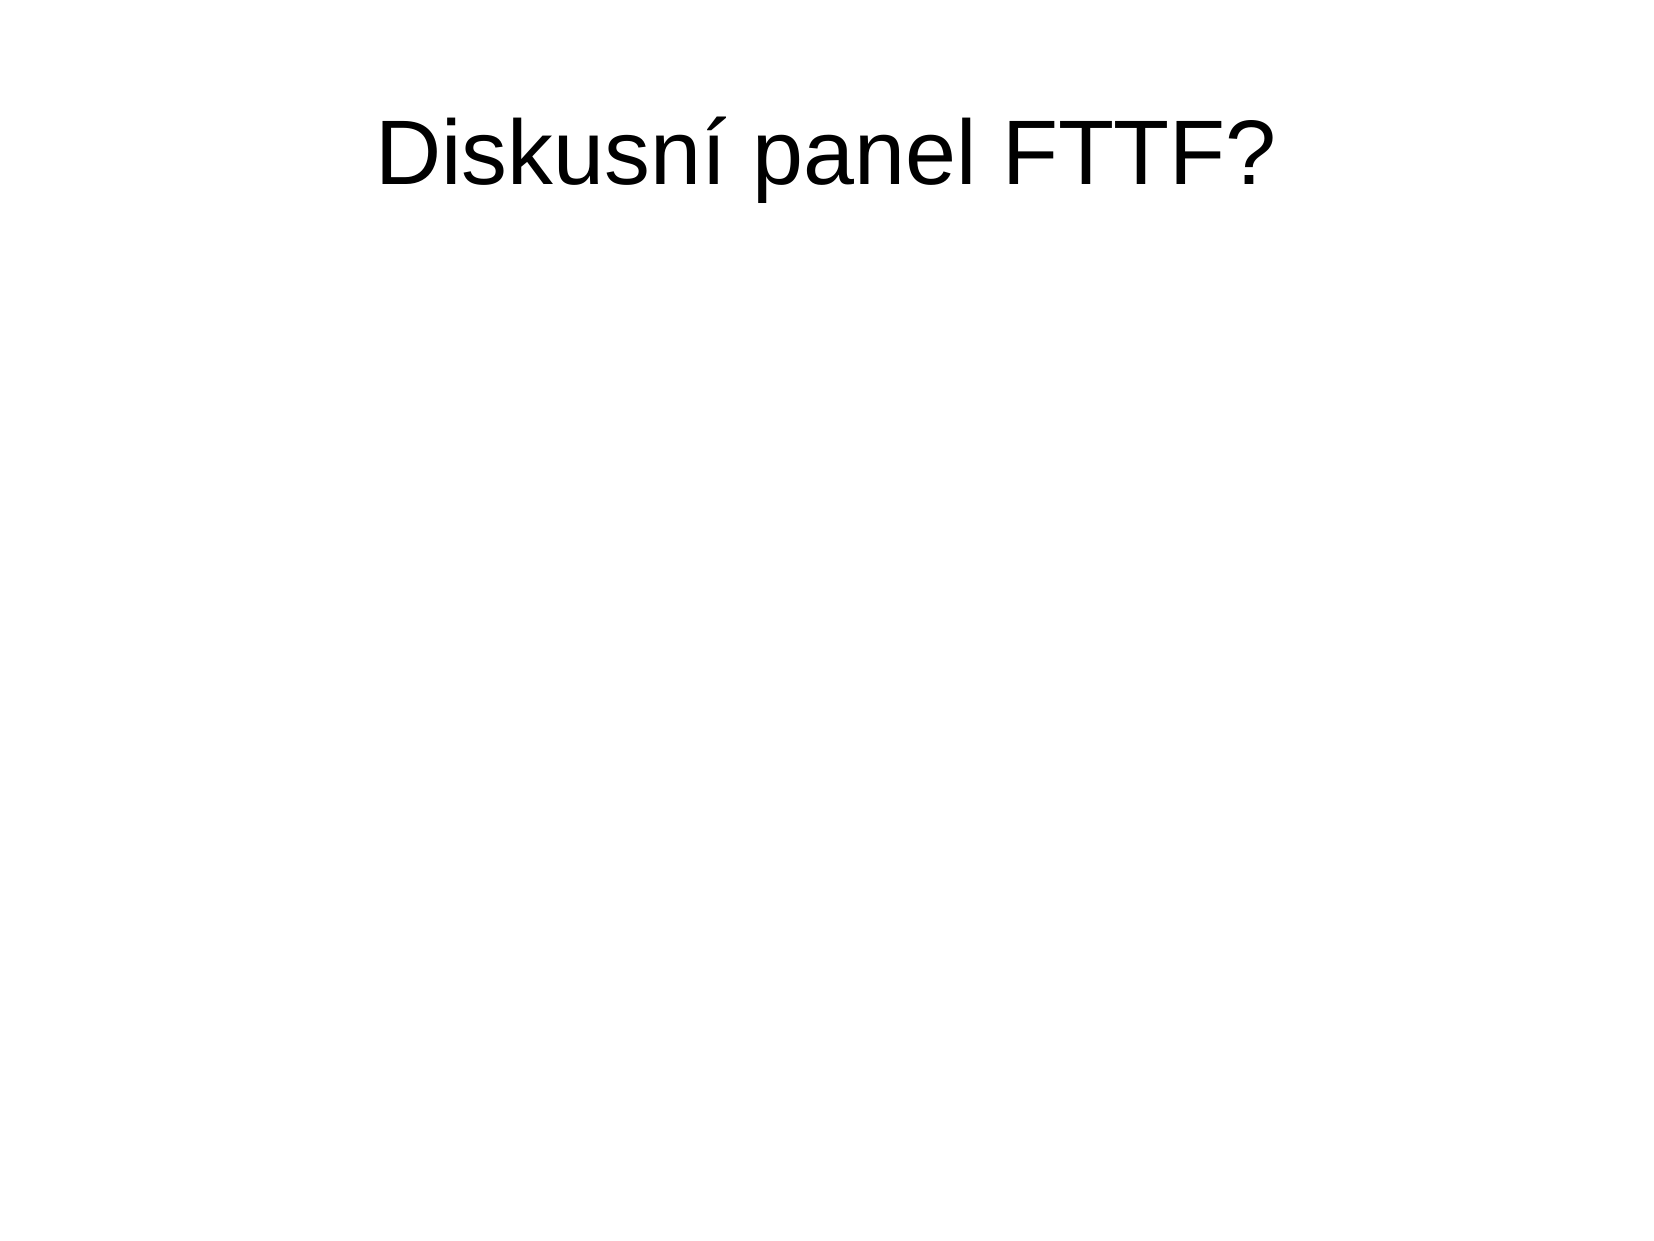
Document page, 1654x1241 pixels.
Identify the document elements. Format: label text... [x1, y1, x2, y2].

title Diskusní panel FTTF? [82, 56, 1571, 250]
